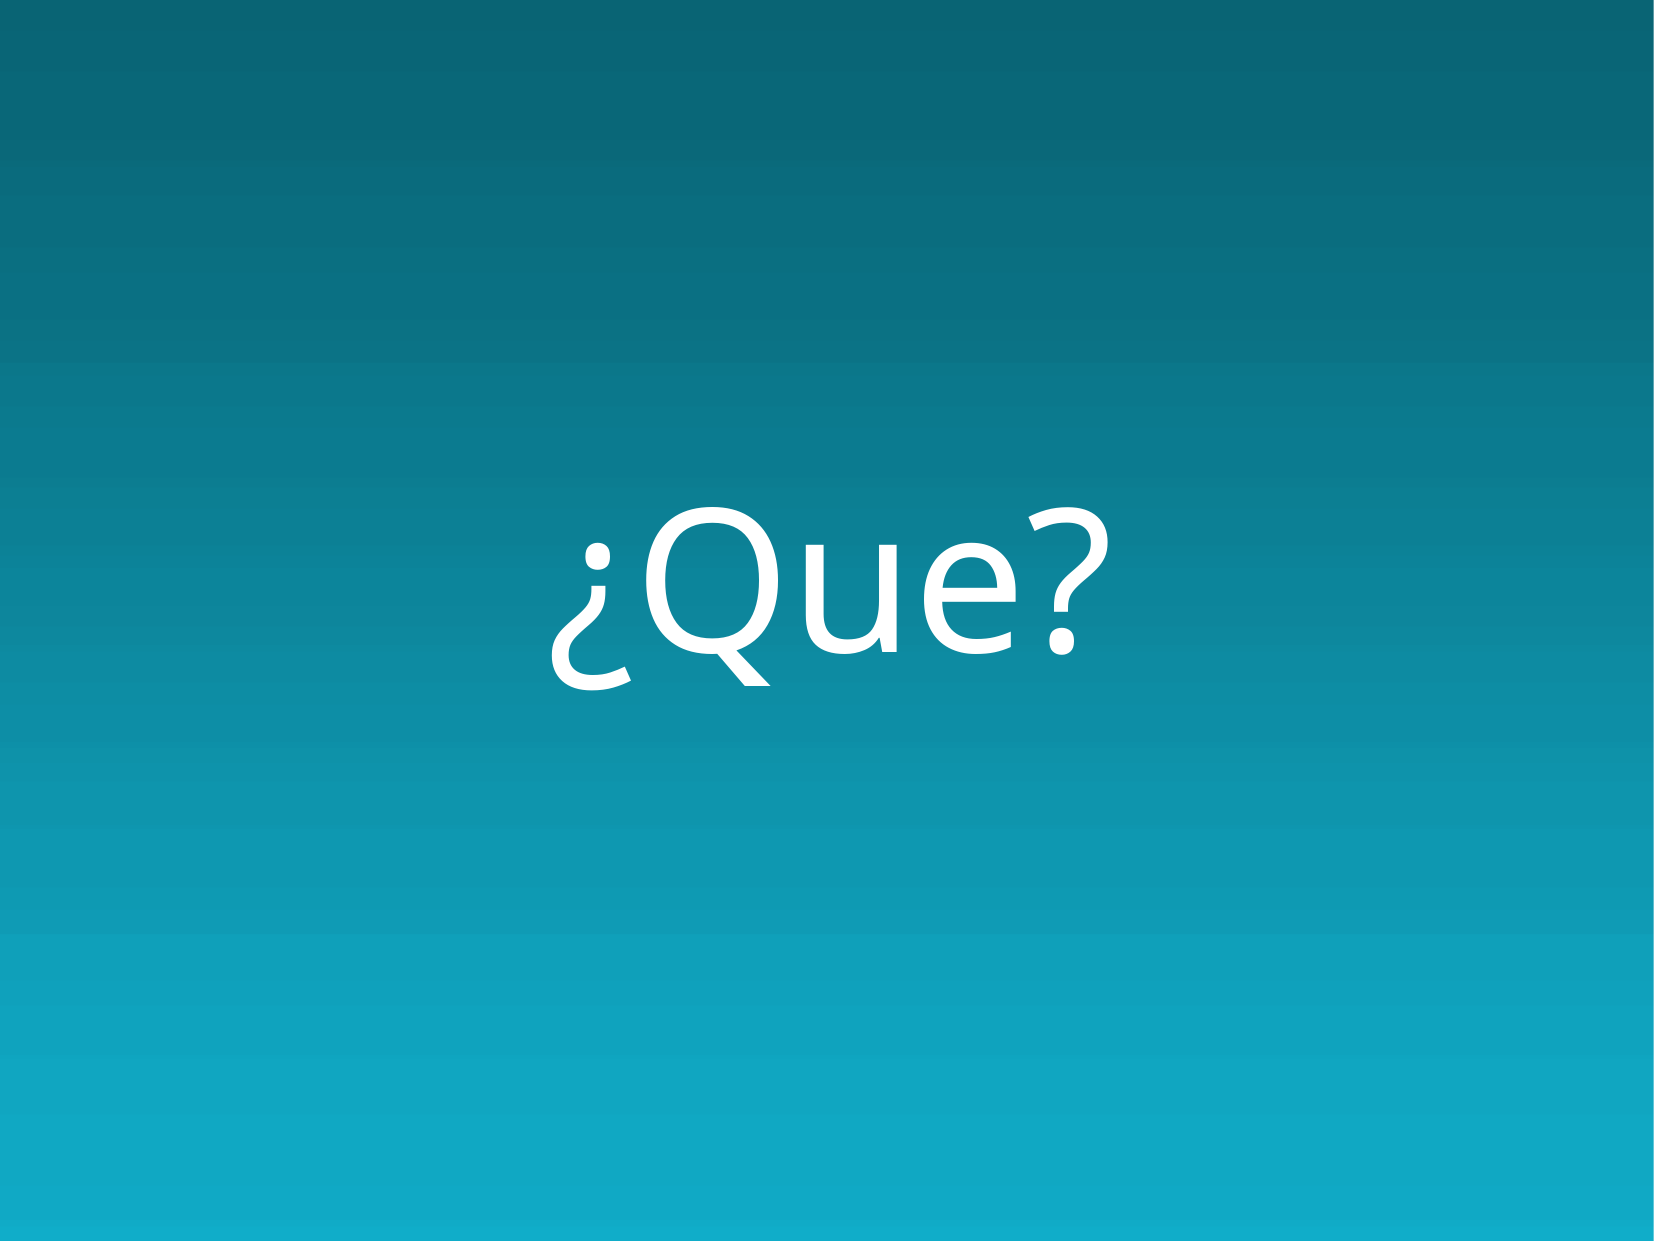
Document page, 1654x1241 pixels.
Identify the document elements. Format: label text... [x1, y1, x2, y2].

picture [0, 0, 1654, 1241]
text_box ¿Que? [532, 431, 1123, 680]
